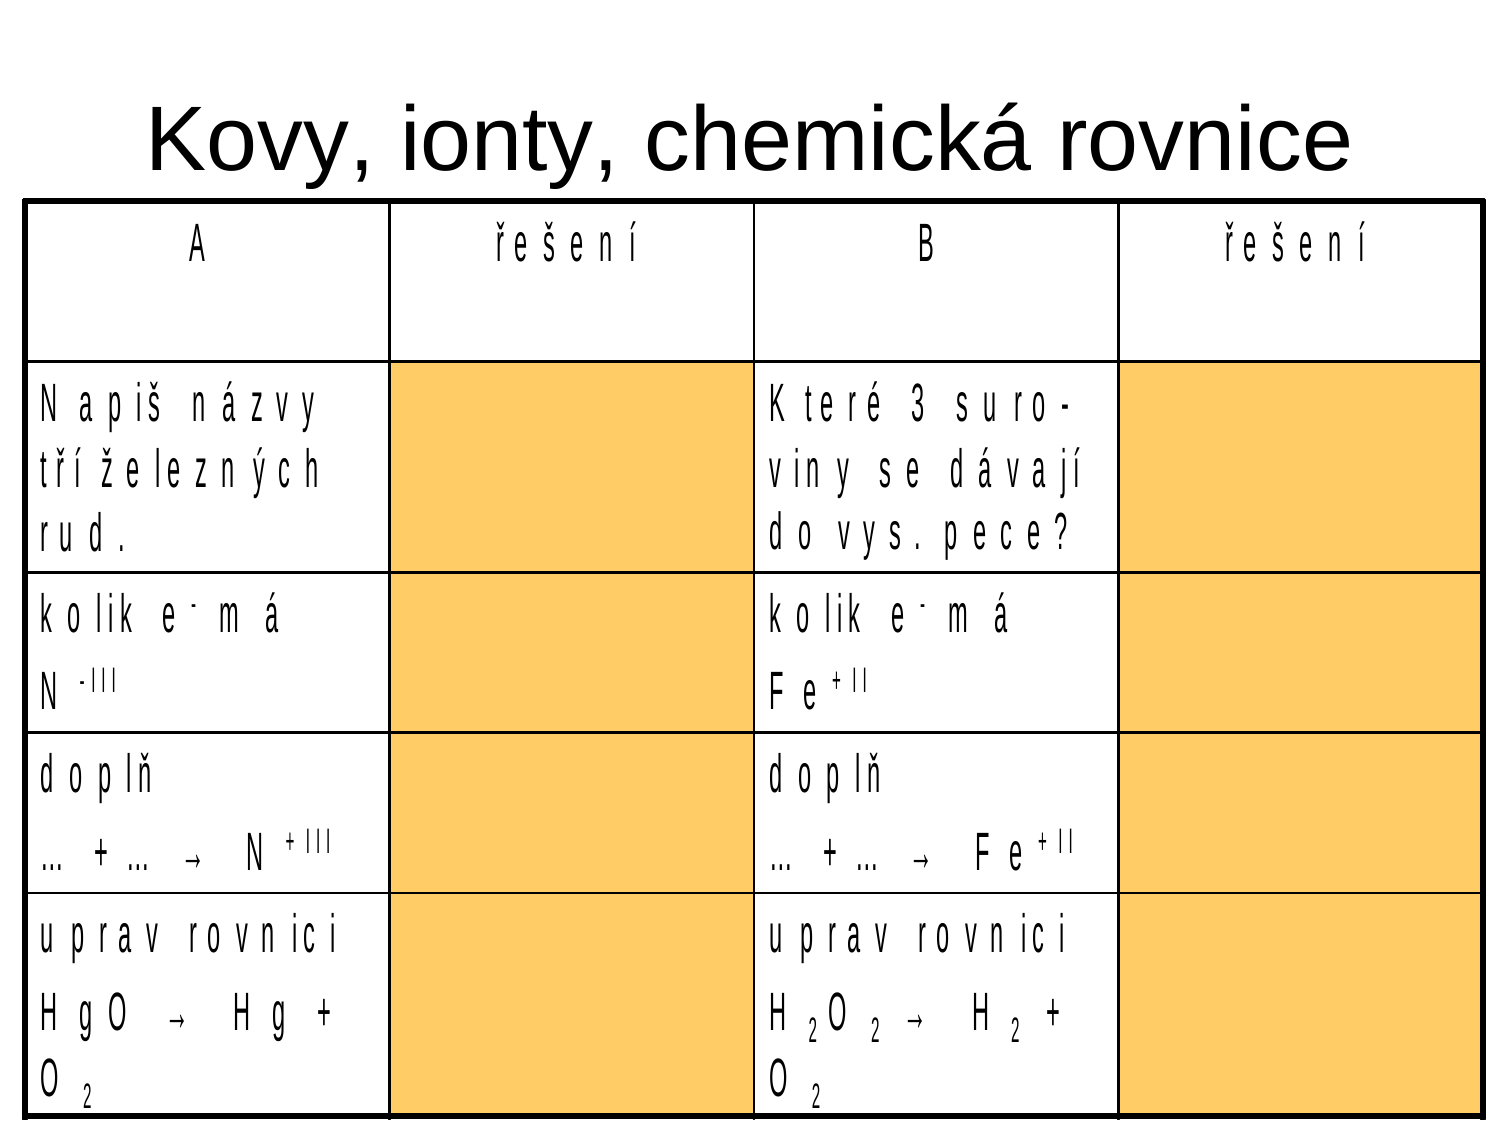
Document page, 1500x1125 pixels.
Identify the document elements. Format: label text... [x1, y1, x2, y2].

title Kovy, ionty, chemická rovnice [75, 45, 1426, 180]
picture [4, 180, 1500, 1125]
